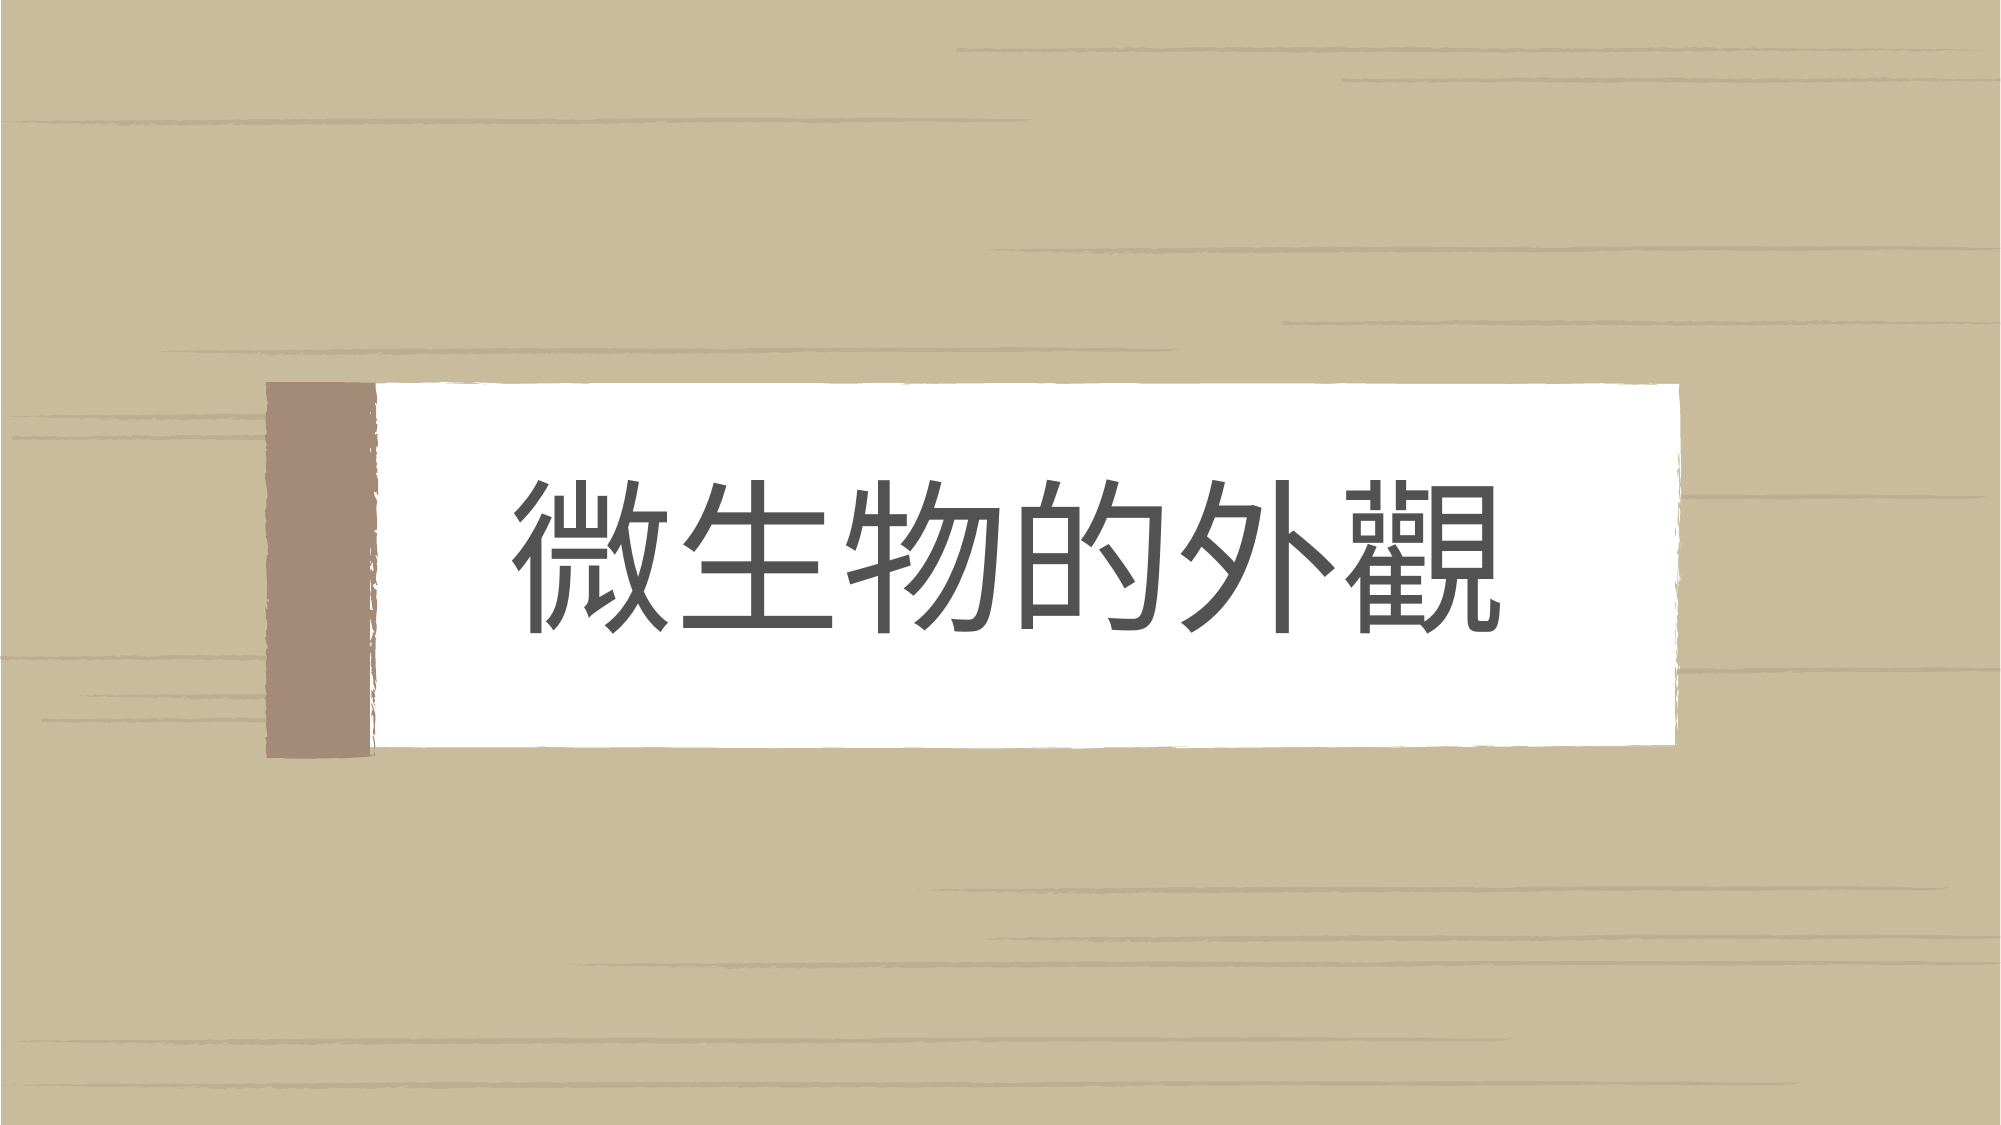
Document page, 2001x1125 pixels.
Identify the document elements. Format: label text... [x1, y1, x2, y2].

picture [265, 382, 1682, 759]
text_box 微生物的外觀 [401, 469, 1615, 730]
